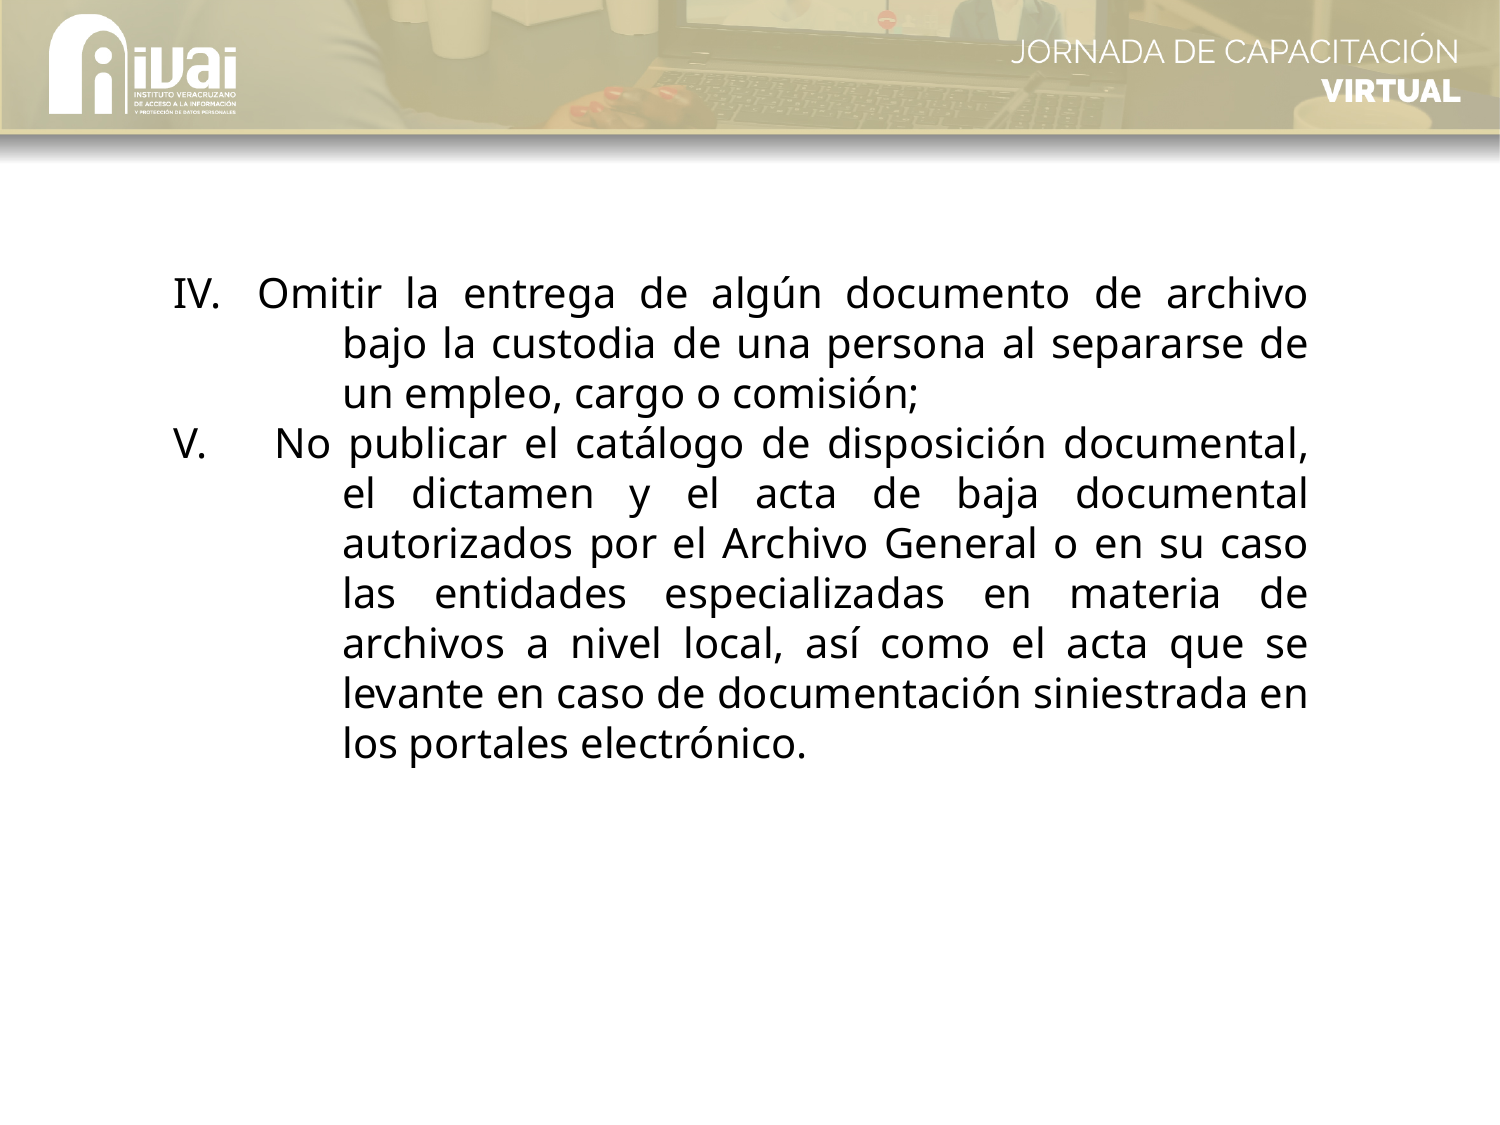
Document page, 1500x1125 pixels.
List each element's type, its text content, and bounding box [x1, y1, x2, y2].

text_box Omitir la entrega de algún documento de archivo bajo la custodia de una persona al separarse de un empleo, cargo o comisión; No publicar el catálogo de disposición documental, el dictamen y el acta de baja documental autorizados por el Archivo General o en su caso las entidades especializadas en materia de archivos a nivel local, así como el acta que se levante en caso de documentación siniestrada en los portales electrónico. [123, 259, 1325, 775]
